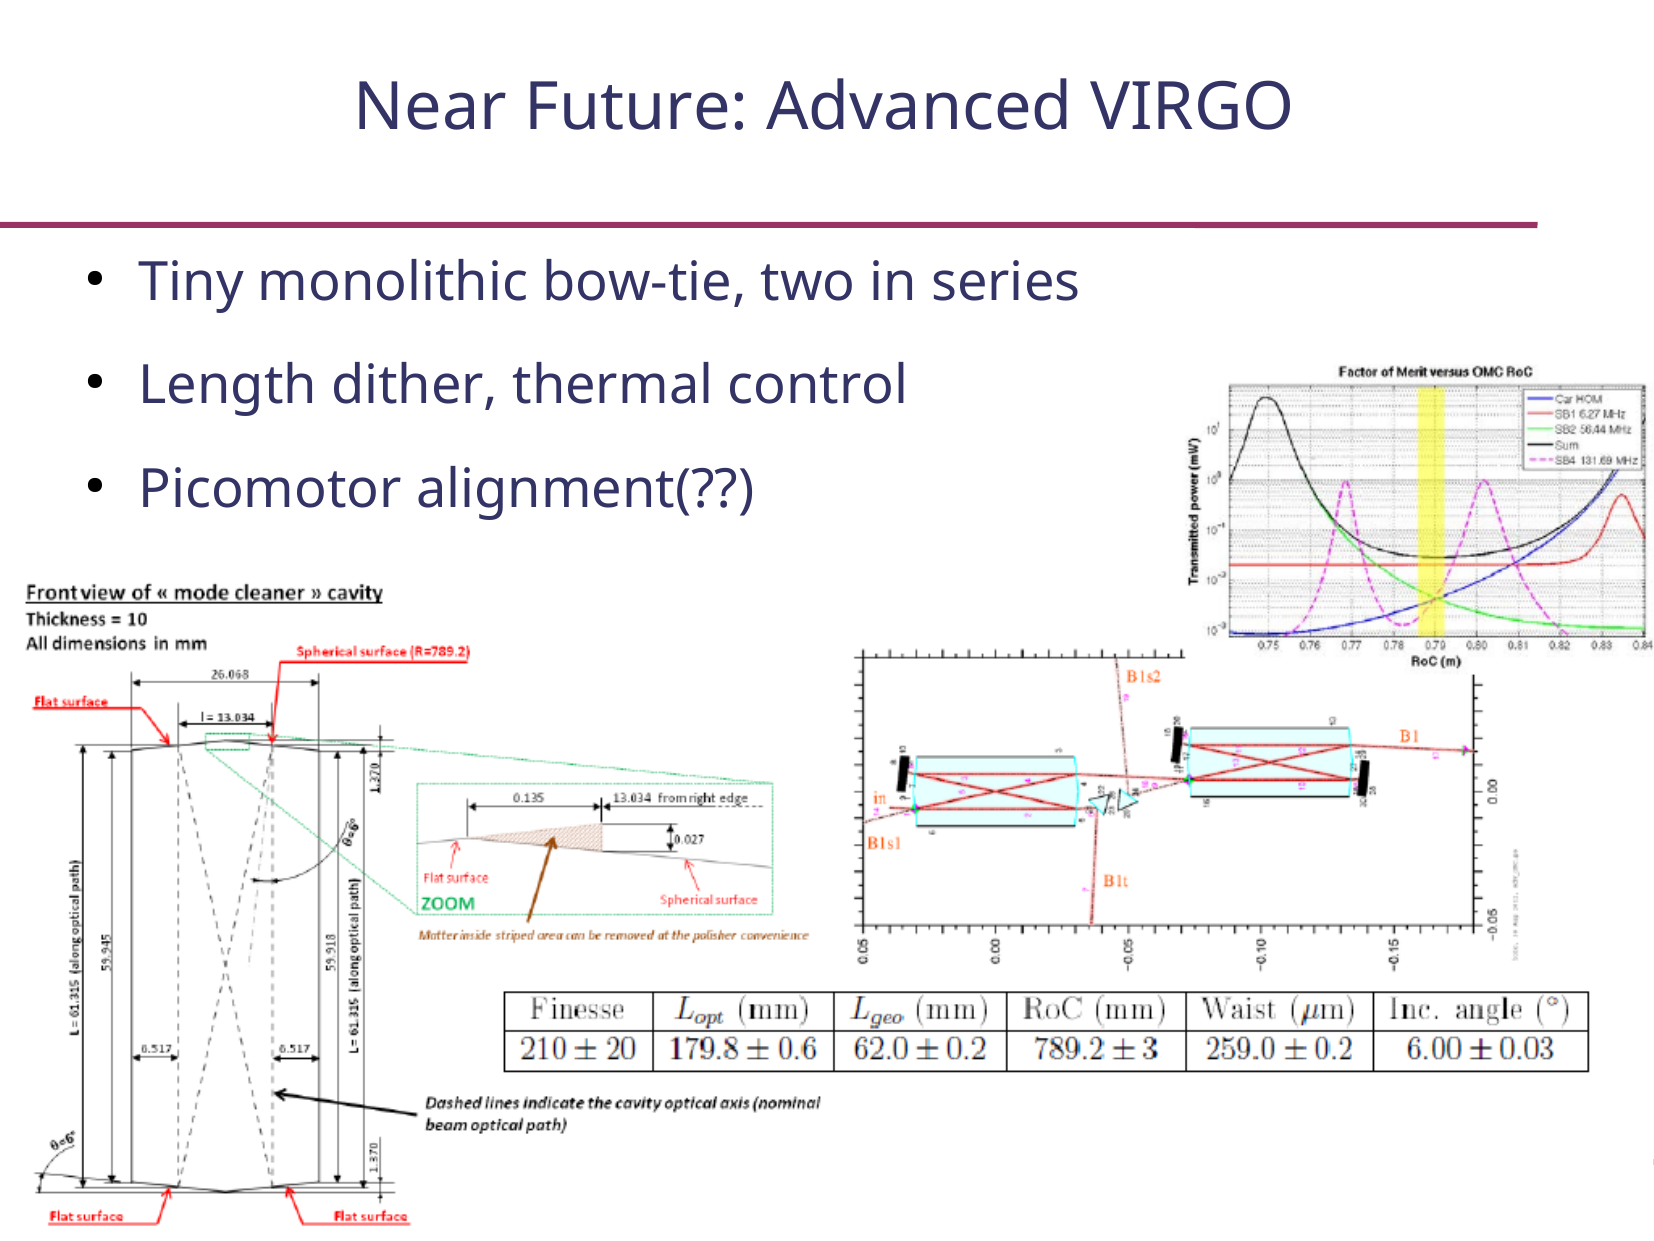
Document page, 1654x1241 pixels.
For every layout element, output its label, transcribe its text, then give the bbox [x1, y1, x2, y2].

list Tiny monolithic bow-tie, two in series Length dither, thermal control Picomotor alignment(??) [67, 242, 1161, 962]
picture [0, 355, 1654, 1241]
title Near Future: Advanced VIRGO [187, 0, 1463, 208]
